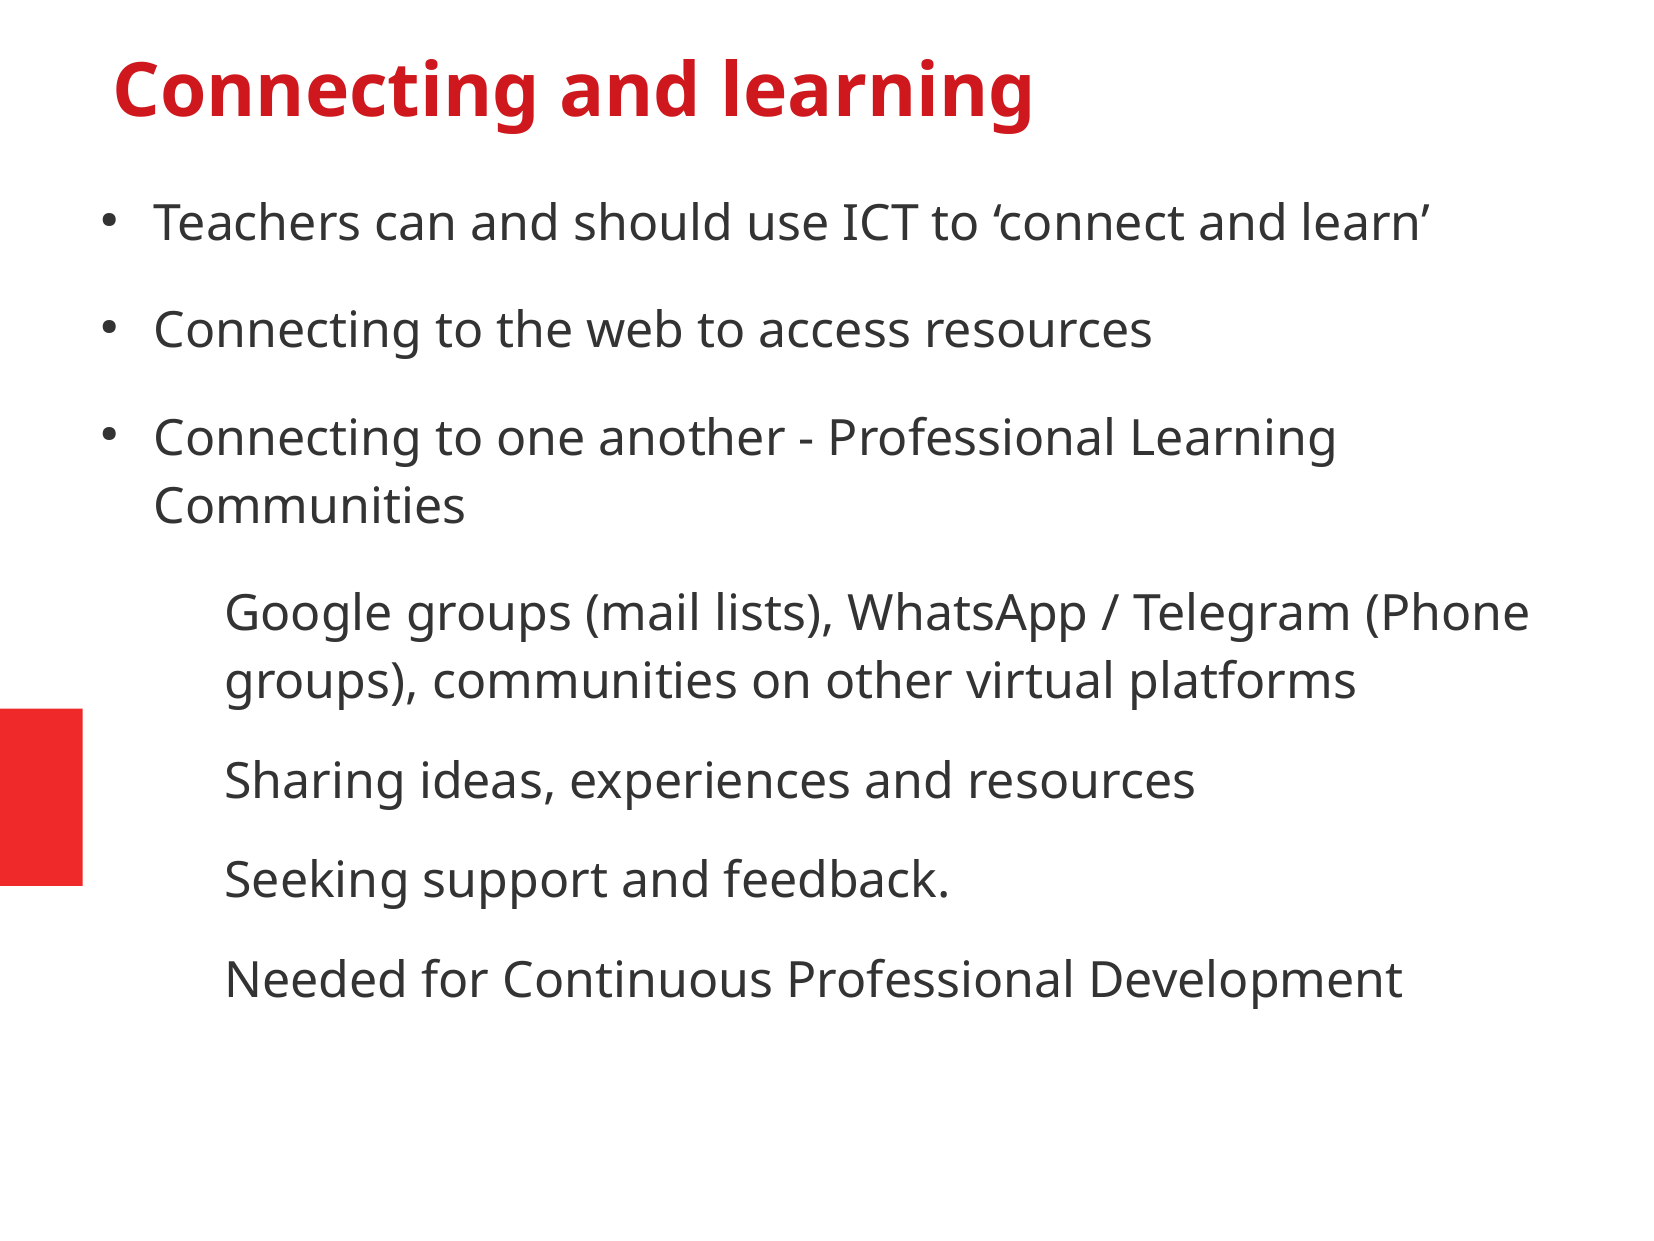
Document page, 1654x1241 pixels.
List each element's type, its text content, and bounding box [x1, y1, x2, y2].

list Teachers can and should use ICT to ‘connect and learn’ Connecting to the web to access resources Connecting to one another - Professional Learning Communities Google groups (mail lists), WhatsApp / Telegram (Phone groups), communities on other virtual platforms Sharing ideas, experiences and resources Seeking support and feedback. Needed for Continuous Professional Development [82, 186, 1609, 1198]
title Connecting and learning [112, 8, 1519, 166]
